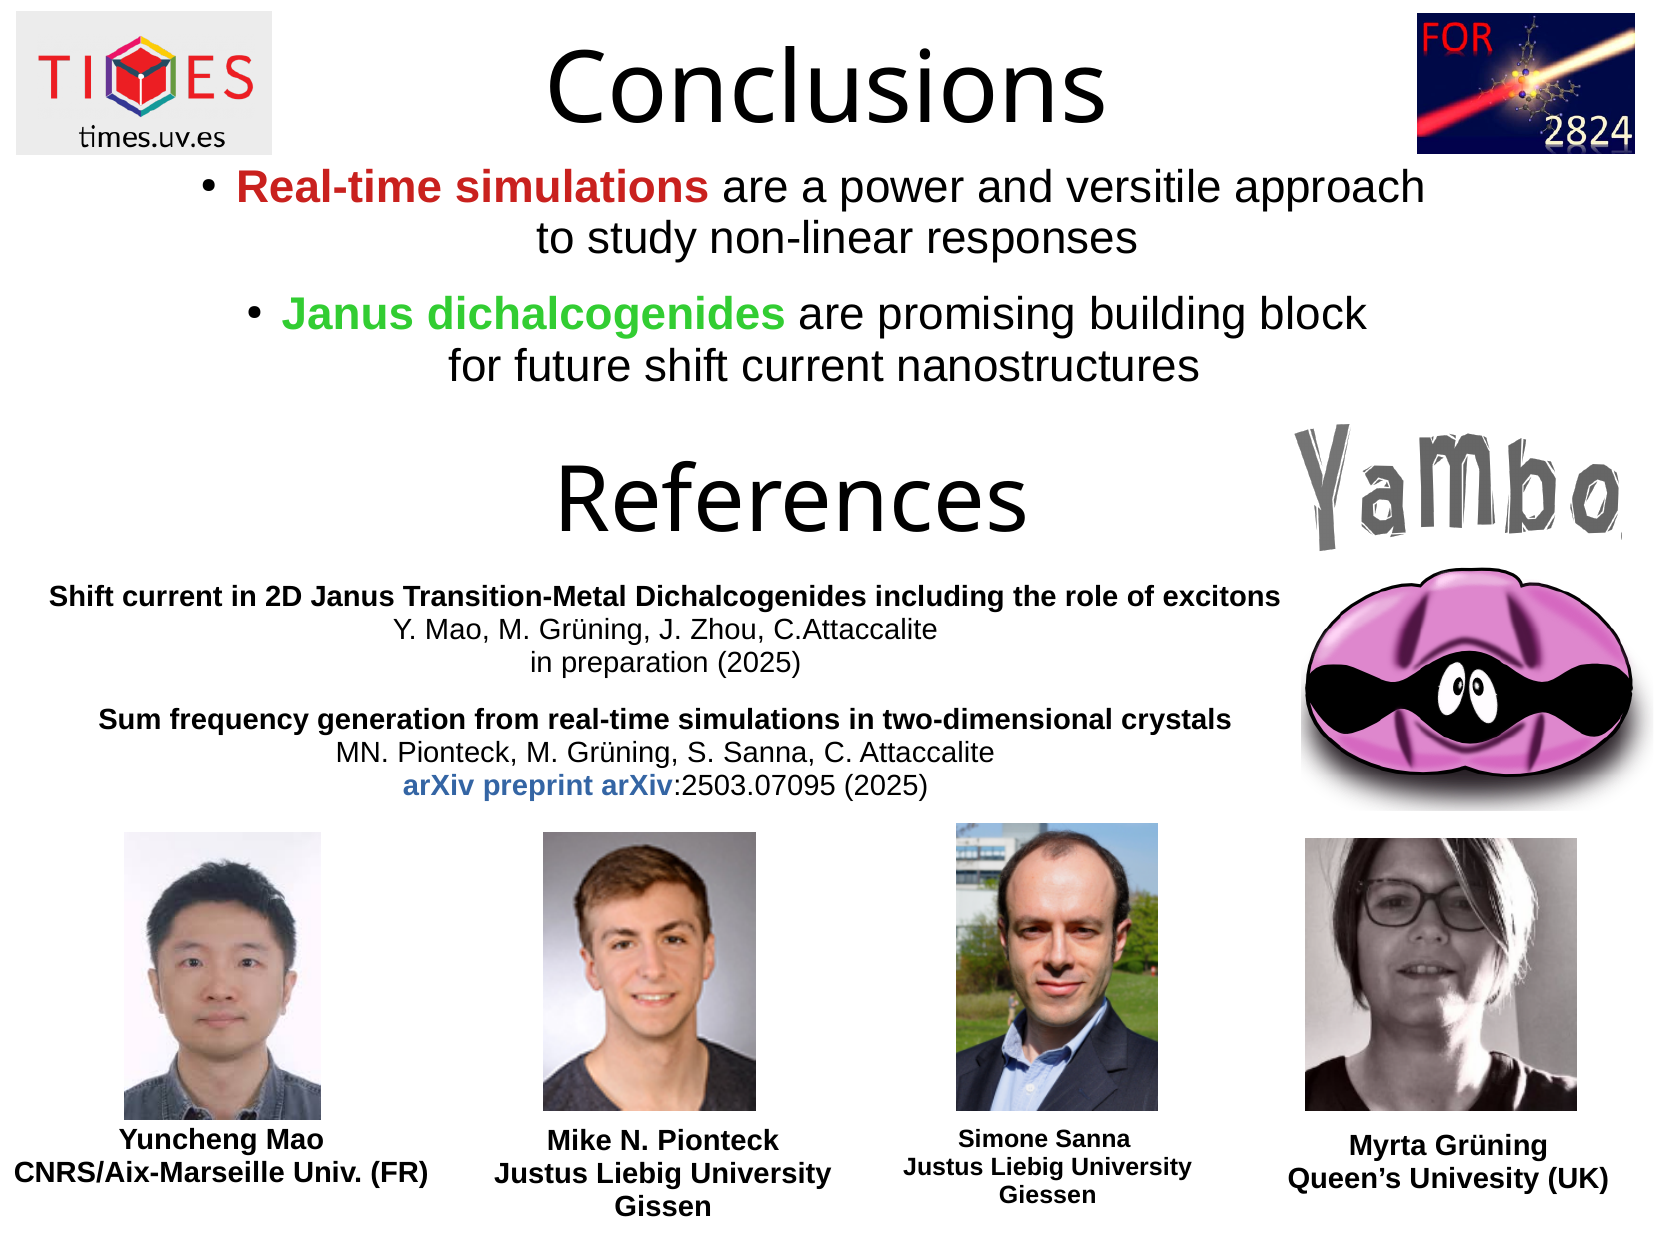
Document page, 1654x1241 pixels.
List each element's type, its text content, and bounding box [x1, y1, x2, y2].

text_box Myrta Grüning Queen’s Univesity (UK) [1258, 1119, 1648, 1205]
picture [124, 832, 321, 1120]
text_box Yuncheng Mao CNRS/Aix-Marseille Univ. (FR) [0, 1116, 514, 1229]
title References [47, 419, 1301, 572]
text_box Shift current in 2D Janus Transition-Metal Dichalcogenides including the role of excitons Y. Mao, M. Grüning, J. Zhou, C.Attaccalite in preparation (2025) Sum frequency generation from real-time simulations in two-dimensional crystals MN. Pionteck, M. Grüning, S. Sanna, C. Attaccalite arXiv preprint arXiv:2503.07095 (2025) [0, 572, 1418, 815]
text_box Mike N. Pionteck Justus Liebig University Gissen [464, 1124, 863, 1223]
picture [1417, 13, 1635, 154]
picture [1287, 413, 1654, 811]
picture [543, 832, 756, 1111]
picture [16, 11, 272, 155]
text_box Simone Sanna Justus Liebig University Giessen [838, 1117, 1258, 1217]
text_box Real-time simulations are a power and versitile approach to study non-linear responses Janus dichalcogenides are promising building block for future shift current nanostructures [44, 153, 1583, 414]
picture [1305, 838, 1577, 1111]
picture [956, 823, 1158, 1111]
title Conclusions [272, 11, 1571, 153]
